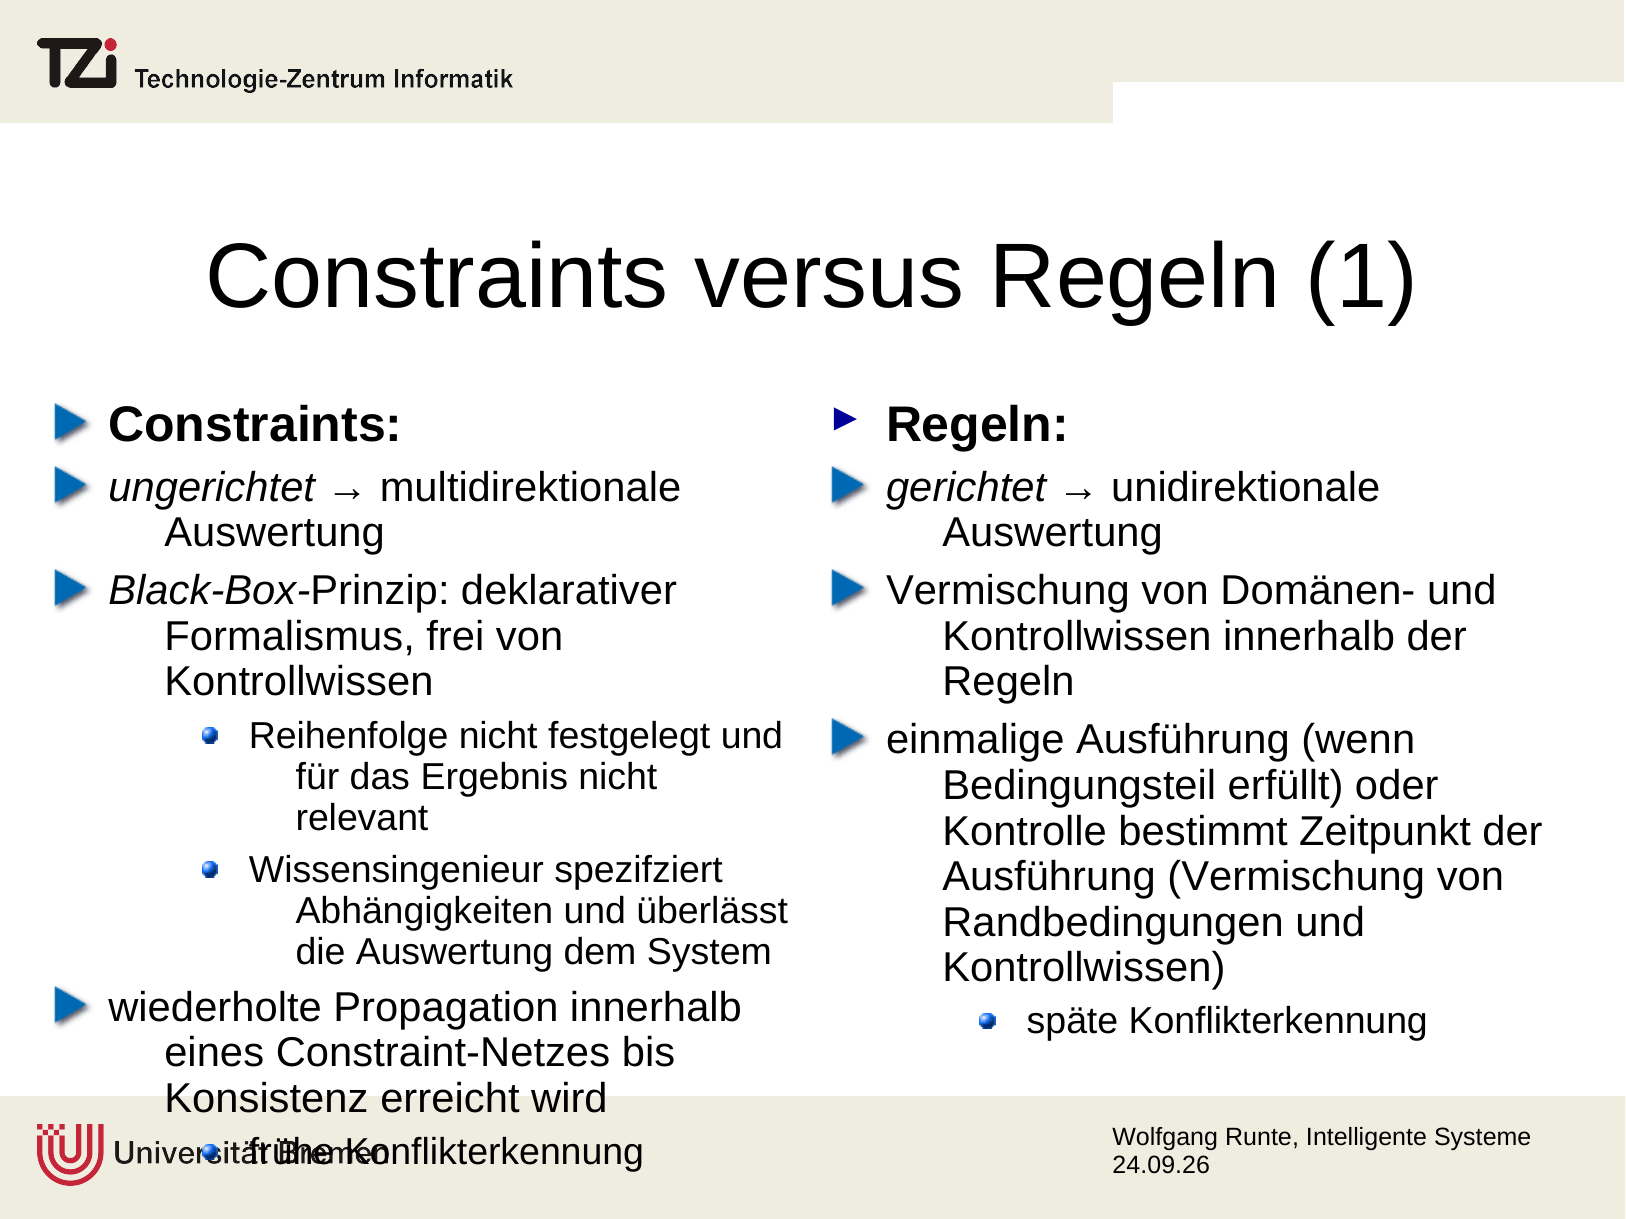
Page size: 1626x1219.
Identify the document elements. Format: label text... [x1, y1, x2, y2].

picture [374, 1146, 385, 1162]
list Constraints: ungerichtet → multidirektionale Auswertung Black-Box-Prinzip: deklarativer Formalismus, frei von Kontrollwissen Reihenfolge nicht festgelegt und für das Ergebnis nicht relevant Wissensingenieur spezifziert Abhängigkeiten und überlässt die Auswertung dem System wiederholte Propagation innerhalb eines Constraint-Netzes bis Konsistenz erreicht wird frühe Konflikterkennung [52, 397, 796, 1088]
picture [37, 38, 513, 93]
list Regeln: gerichtet → unidirektionale Auswertung Vermischung von Domänen- und Kontrollwissen innerhalb der Regeln einmalige Ausführung (wenn Bedingungsteil erfüllt) oder Kontrolle bestimmt Zeitpunkt der Ausführung (Vermischung von Randbedingungen und Kontrollwissen) späte Konflikterkennung [829, 397, 1550, 1044]
title Constraints versus Regeln (1) [112, 162, 1513, 393]
picture [37, 1124, 388, 1186]
